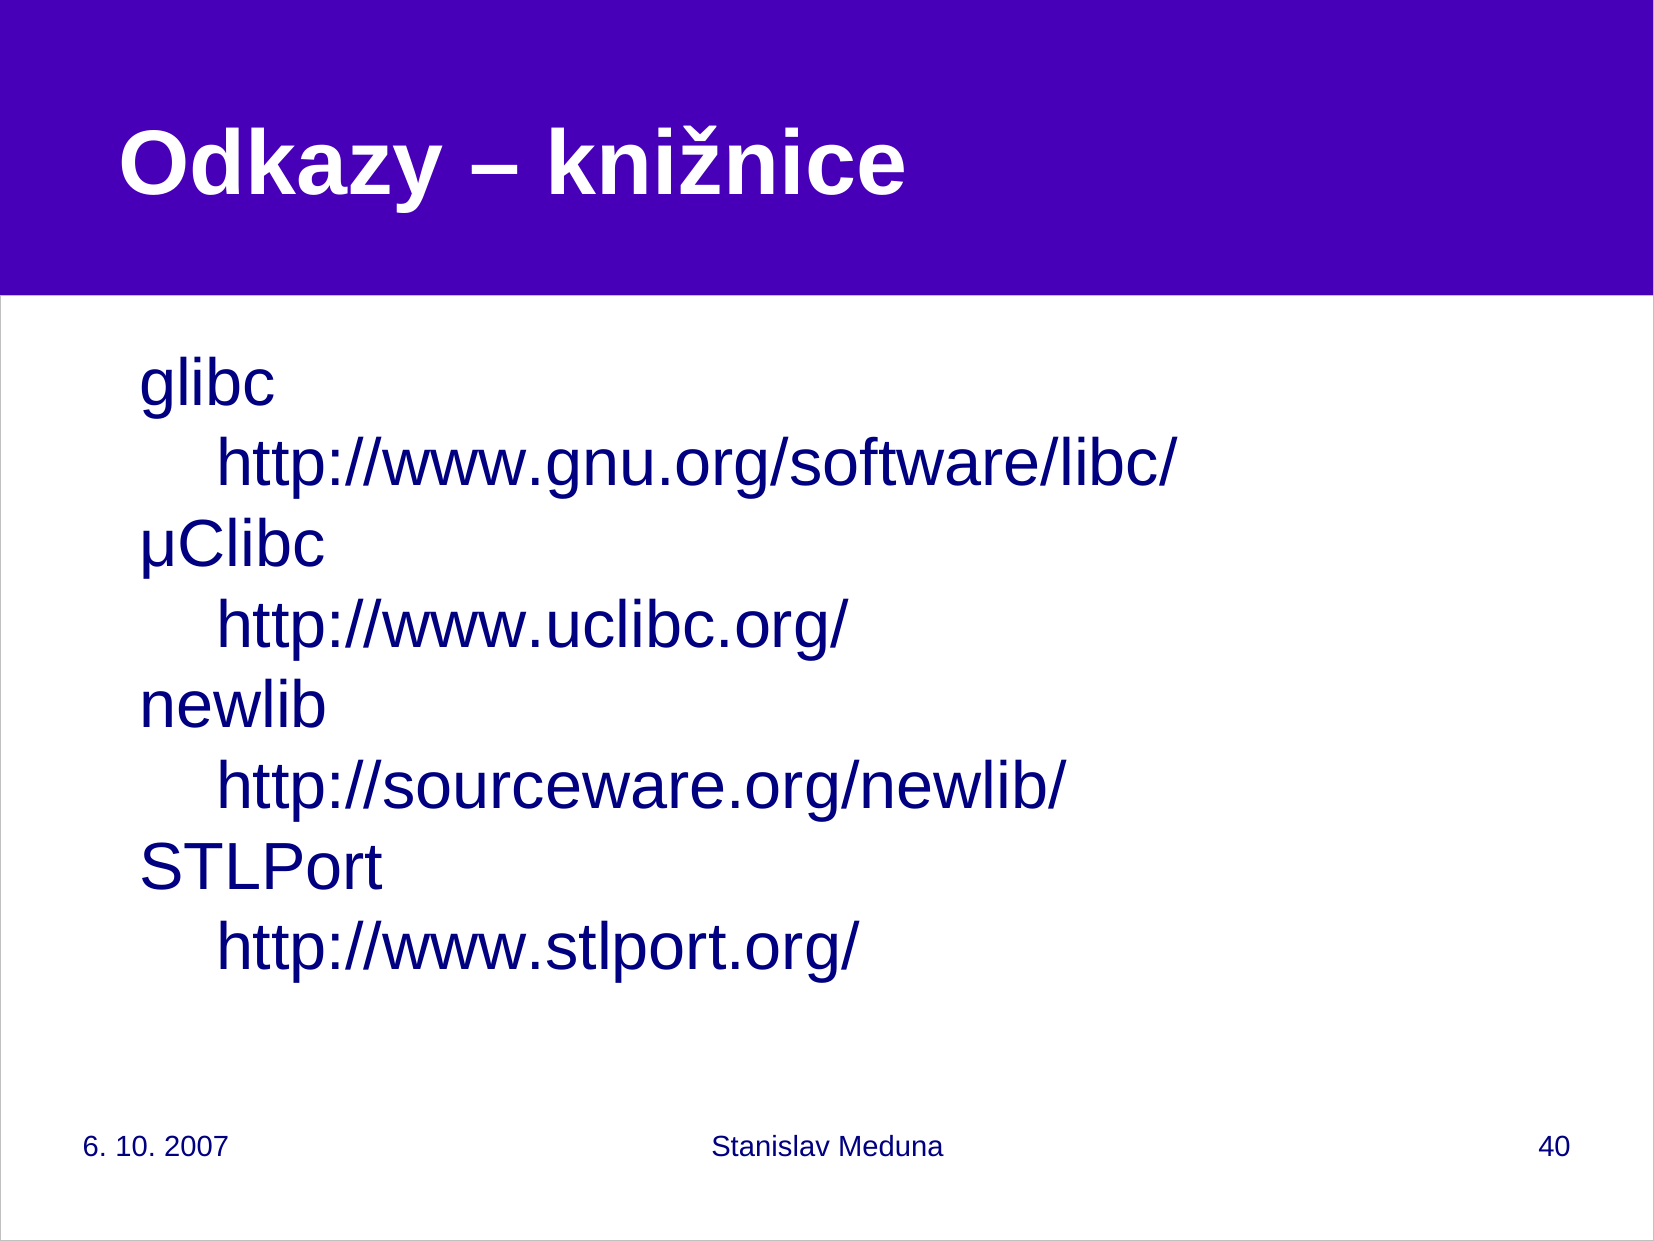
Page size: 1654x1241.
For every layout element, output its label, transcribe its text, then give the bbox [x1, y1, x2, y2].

title Odkazy – knižnice [118, 66, 1595, 259]
list glibc http://www.gnu.org/software/libc/ μClibc http://www.uclibc.org/ newlib http://sourceware.org/newlib/ STLPort http://www.stlport.org/ [121, 344, 1534, 1112]
